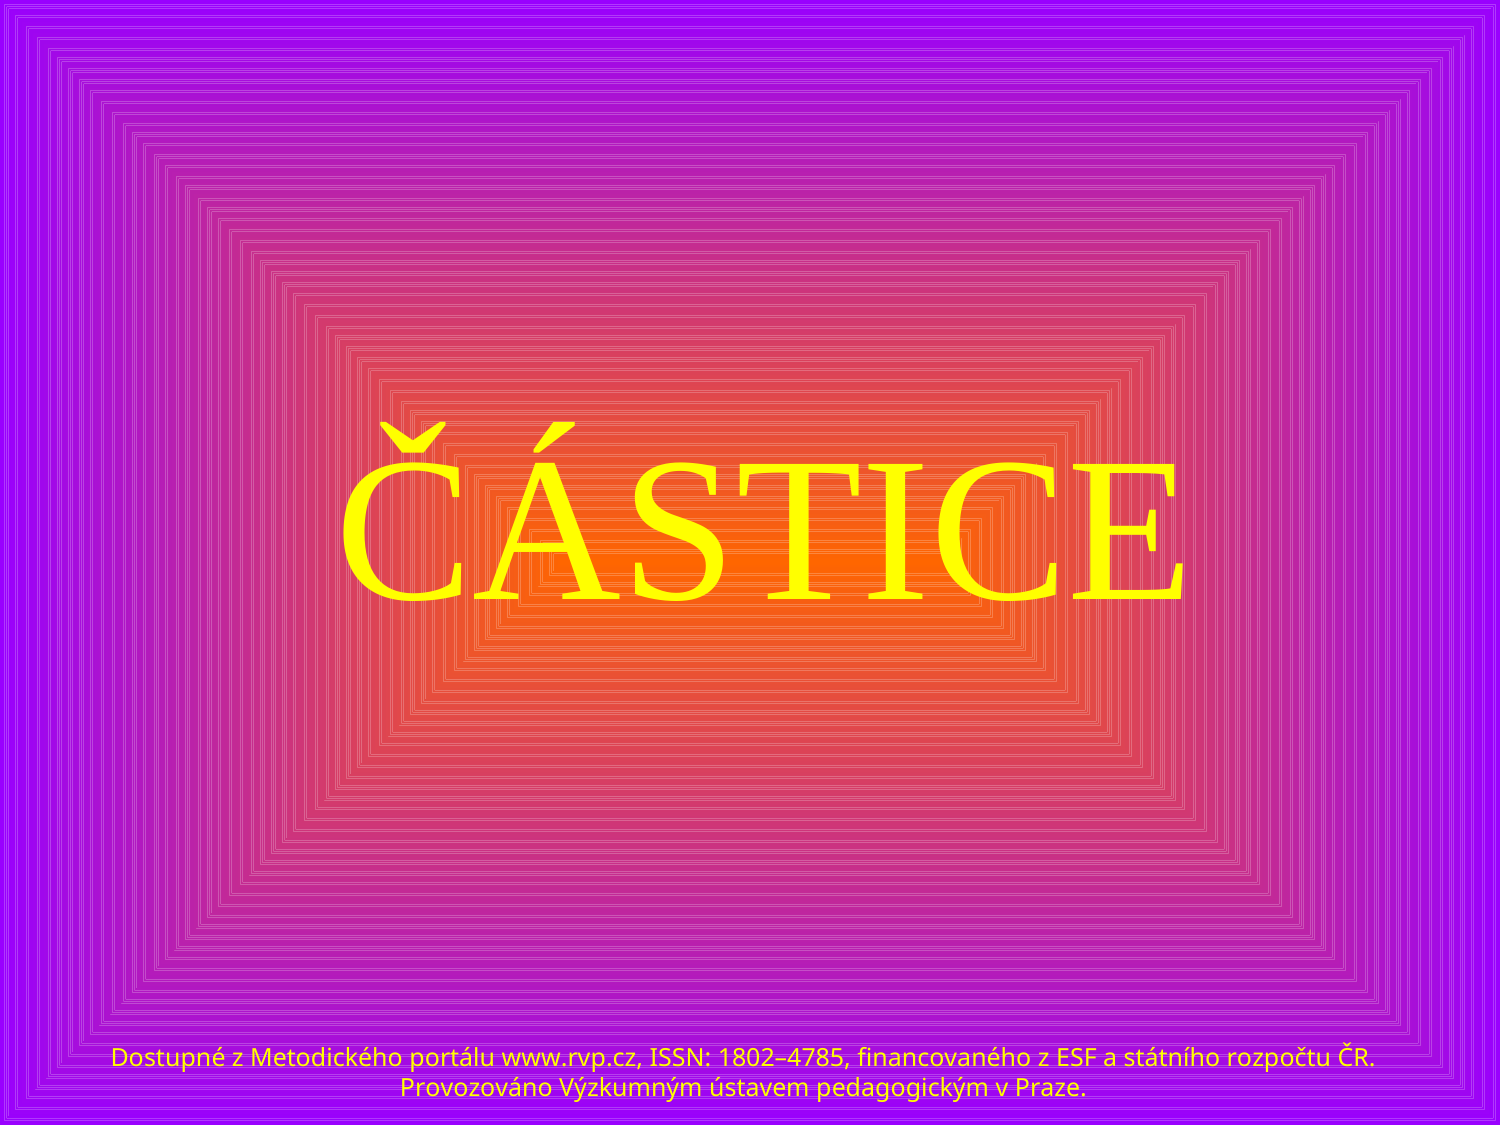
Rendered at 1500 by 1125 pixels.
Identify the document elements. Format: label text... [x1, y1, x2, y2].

text_box ČÁSTICE [29, 385, 1500, 649]
text_box Dostupné z Metodického portálu www.rvp.cz, ISSN: 1802–4785, financovaného z ESF a státního rozpočtu ČR. Provozováno Výzkumným ústavem pedagogickým v Praze. [35, 1041, 1454, 1102]
